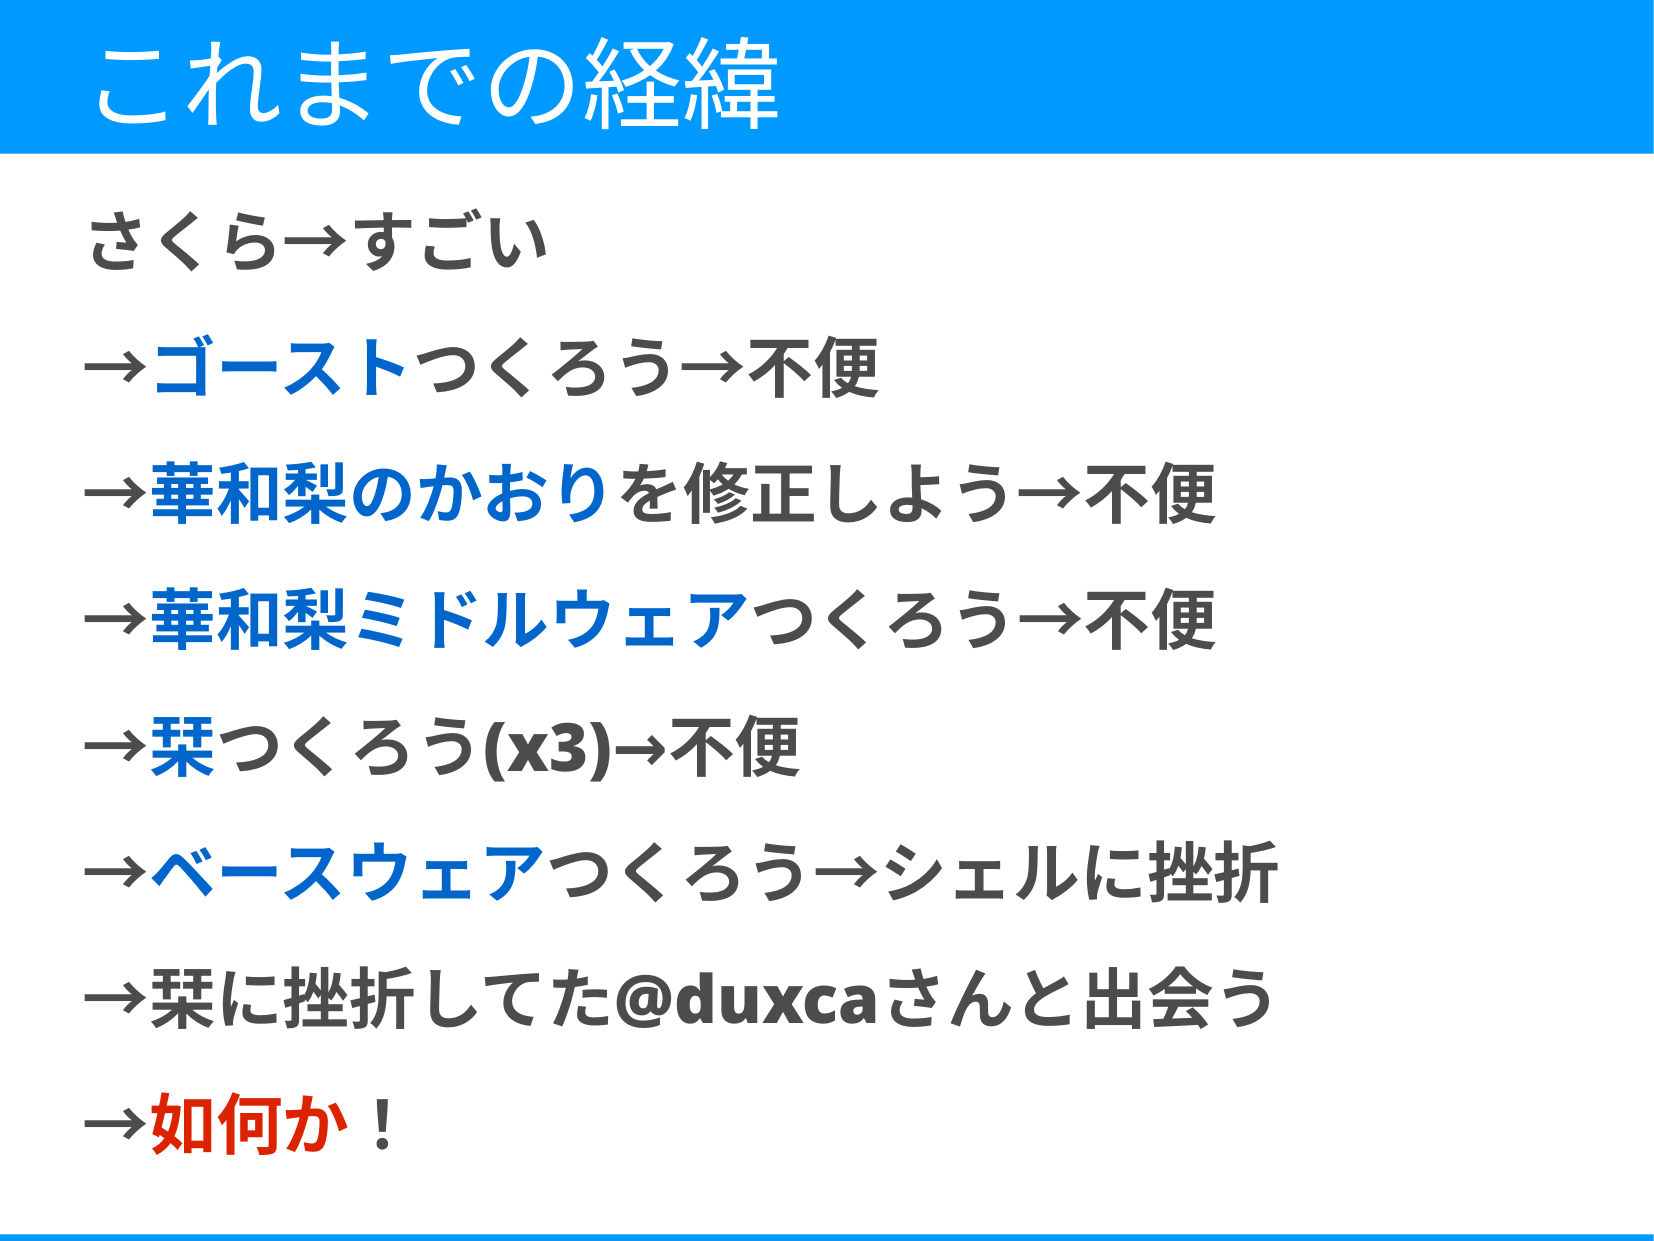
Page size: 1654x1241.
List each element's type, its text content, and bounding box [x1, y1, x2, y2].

list さくら→すごい →ゴーストつくろう→不便 →華和梨のかおりを修正しよう→不便 →華和梨ミドルウェアつくろう→不便 →栞つくろう(x3)→不便 →ベースウェアつくろう→シェルに挫折 →栞に挫折してた@duxcaさんと出会う →如何か！ [82, 188, 1571, 1190]
title これまでの経緯 [82, 3, 1571, 153]
